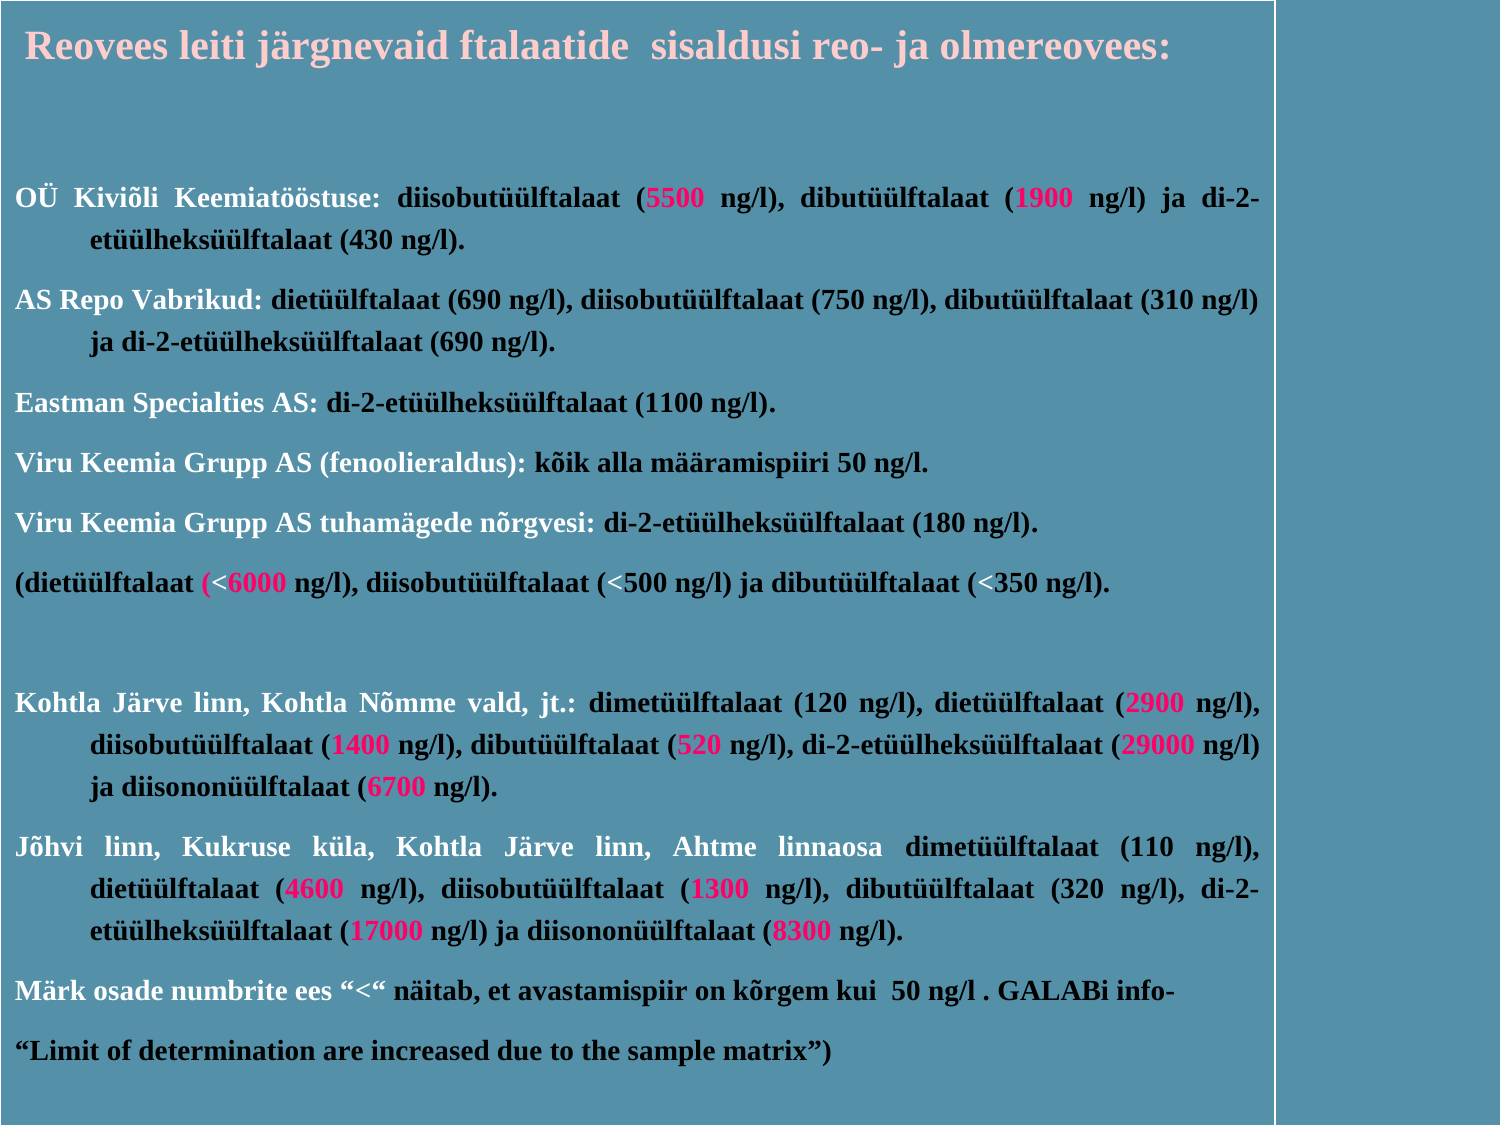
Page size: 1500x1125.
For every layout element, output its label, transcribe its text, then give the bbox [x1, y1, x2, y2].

text_box Reovees leiti järgnevaid ftalaatide sisaldusi reo- ja olmereovees: OÜ Kiviõli Keemiatööstuse: diisobutüülftalaat (5500 ng/l), dibutüülftalaat (1900 ng/l) ja di-2-etüülheksüülftalaat (430 ng/l). AS Repo Vabrikud: dietüülftalaat (690 ng/l), diisobutüülftalaat (750 ng/l), dibutüülftalaat (310 ng/l) ja di-2-etüülheksüülftalaat (690 ng/l). Eastman Specialties AS: di-2-etüülheksüülftalaat (1100 ng/l). Viru Keemia Grupp AS (fenoolieraldus): kõik alla määramispiiri 50 ng/l. Viru Keemia Grupp AS tuhamägede nõrgvesi: di-2-etüülheksüülftalaat (180 ng/l). (dietüülftalaat (<6000 ng/l), diisobutüülftalaat (<500 ng/l) ja dibutüülftalaat (<350 ng/l). Kohtla Järve linn, Kohtla Nõmme vald, jt.: dimetüülftalaat (120 ng/l), dietüülftalaat (2900 ng/l), diisobutüülftalaat (1400 ng/l), dibutüülftalaat (520 ng/l), di-2-etüülheksüülftalaat (29000 ng/l) ja diisononüülftalaat (6700 ng/l). Jõhvi linn, Kukruse küla, Kohtla Järve linn, Ahtme linnaosa dimetüülftalaat (110 ng/l), dietüülftalaat (4600 ng/l), diisobutüülftalaat (1300 ng/l), dibutüülftalaat (320 ng/l), di-2-etüülheksüülftalaat (17000 ng/l) ja diisononüülftalaat (8300 ng/l). Märk osade numbrite ees “<“ näitab, et avastamispiir on kõrgem kui 50 ng/l . GALABi info- “Limit of determination are increased due to the sample matrix”) [0, 0, 1276, 1125]
